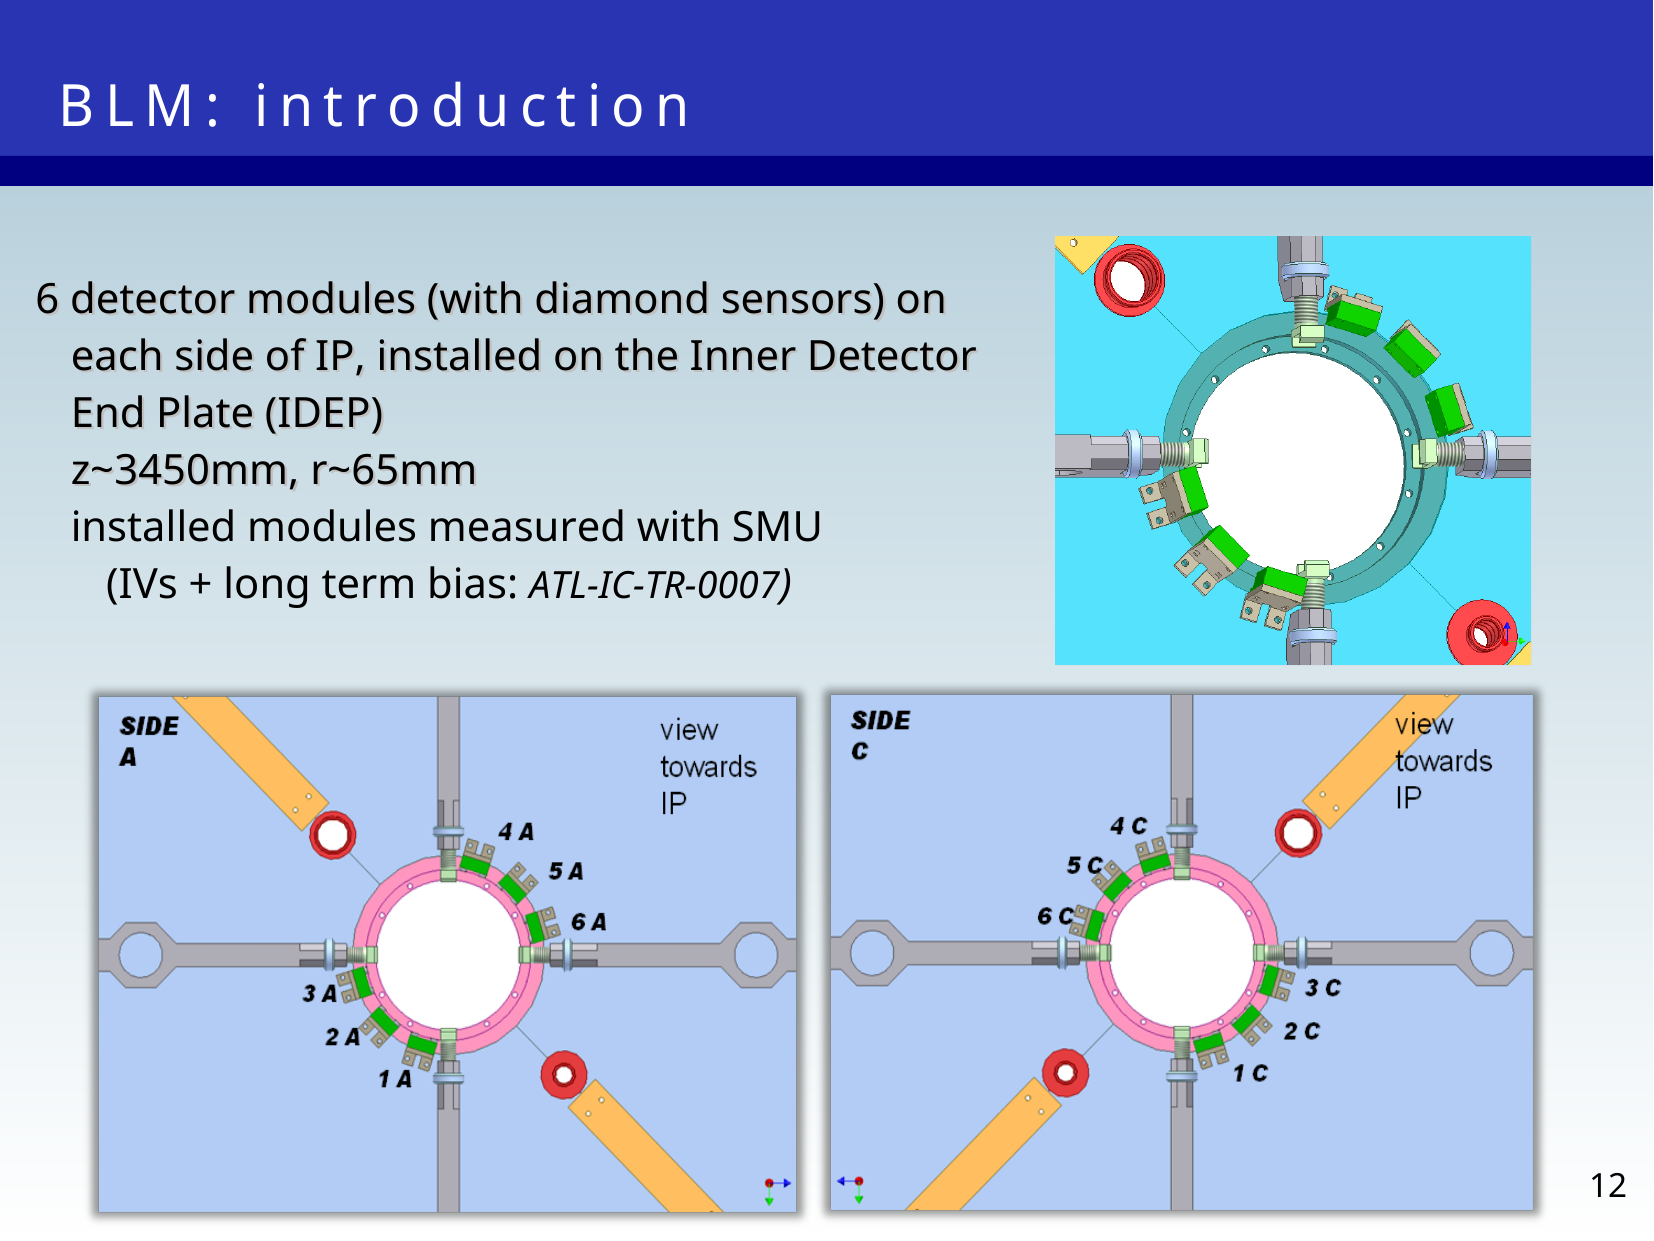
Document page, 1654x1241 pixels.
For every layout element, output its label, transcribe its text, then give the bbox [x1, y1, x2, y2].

text_box 6 detector modules (with diamond sensors) on each side of IP, installed on the Inner Detector End Plate (IDEP) z~3450mm, r~65mm installed modules measured with SMU (IVs + long term bias: ATL-IC-TR-0007) [0, 190, 1041, 688]
picture [1055, 236, 1531, 665]
picture [79, 675, 1553, 1232]
title BLM: introduction [58, 29, 1613, 178]
